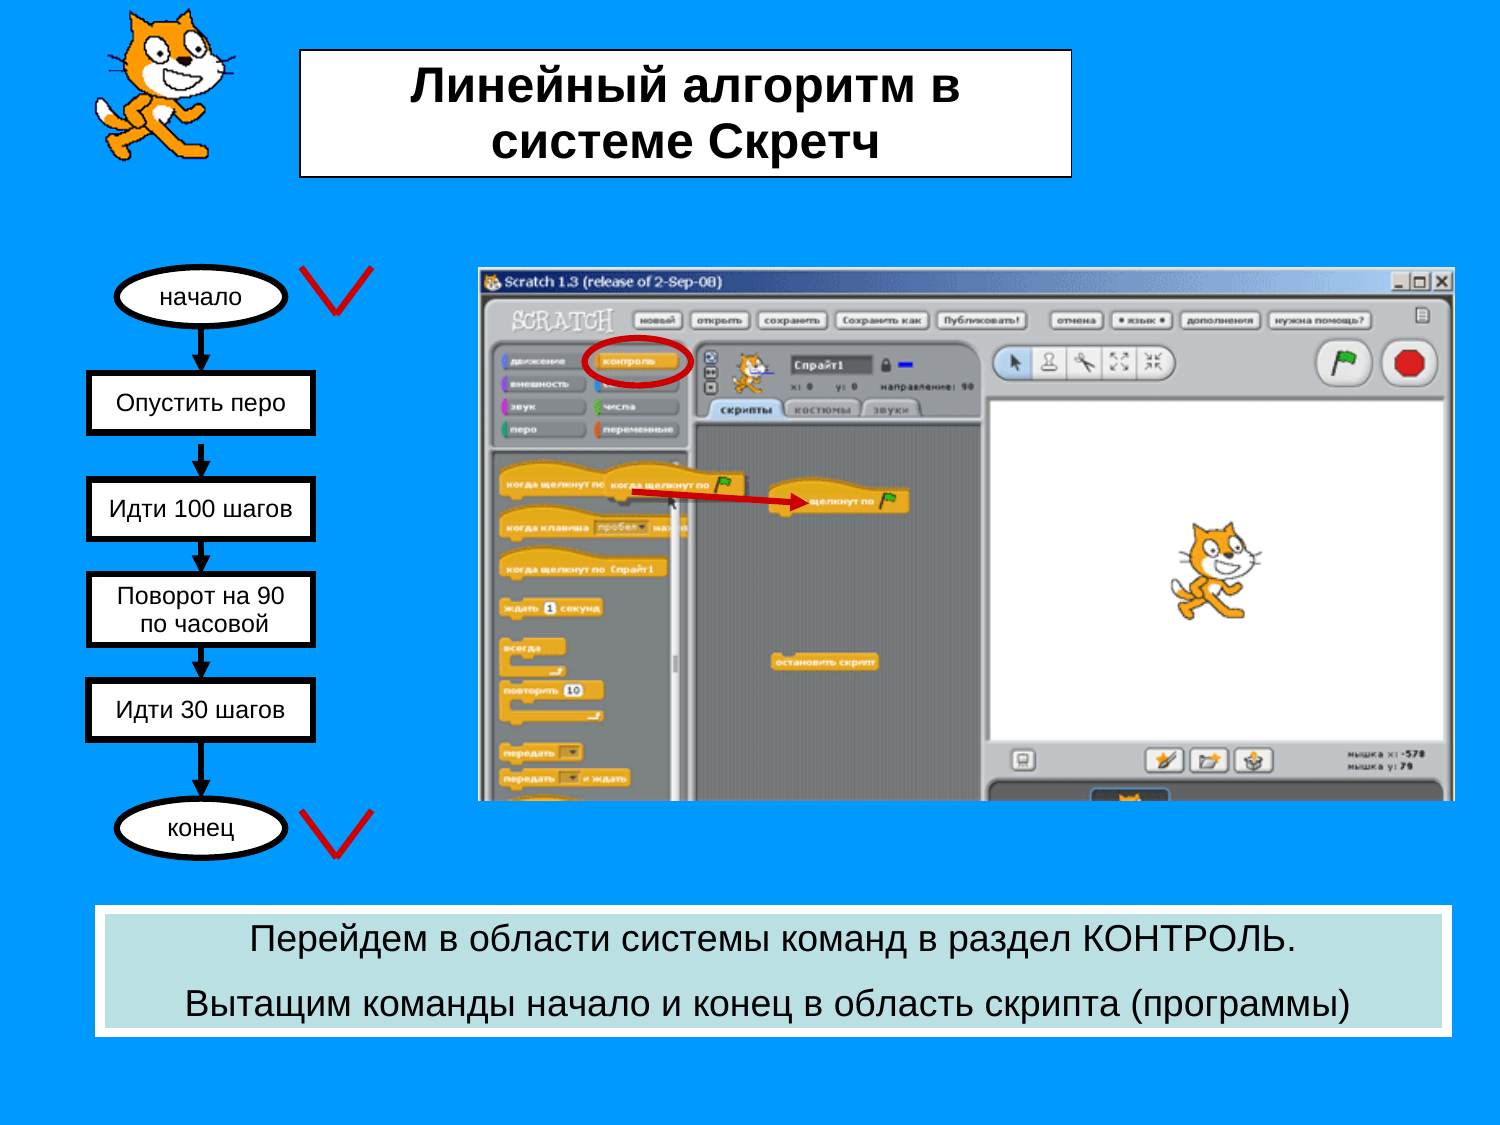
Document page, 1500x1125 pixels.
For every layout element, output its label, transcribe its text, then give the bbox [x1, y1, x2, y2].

text_box Перейдем в области системы команд в раздел КОНТРОЛЬ. Вытащим команды начало и конец в область скрипта (программы) [99, 909, 1447, 1033]
text_box Линейный алгоритм в системе Скретч [300, 49, 1072, 177]
text_box конец [116, 798, 286, 858]
picture [75, 0, 284, 177]
text_box Поворот на 90 по часовой [88, 574, 314, 646]
text_box Идти 100 шагов [88, 479, 314, 539]
picture [478, 267, 1455, 801]
text_box Идти 30 шагов [88, 680, 313, 740]
text_box Опустить перо [88, 373, 314, 433]
text_box начало [116, 267, 286, 327]
